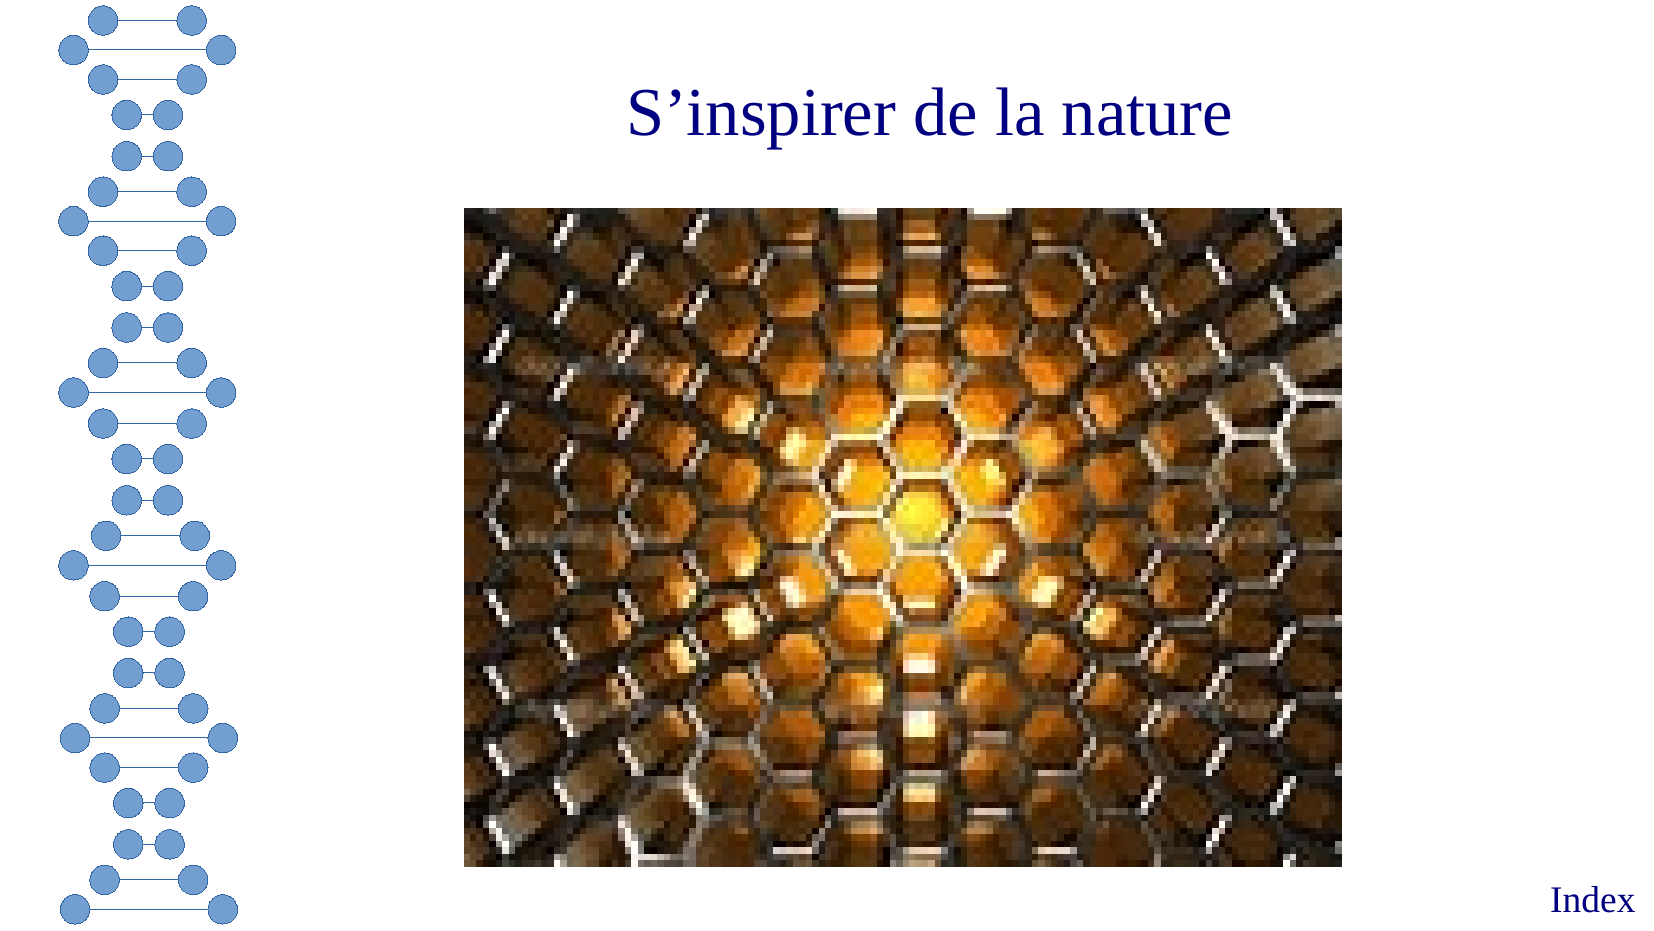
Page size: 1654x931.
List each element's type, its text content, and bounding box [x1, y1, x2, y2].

title S’inspirer de la nature [265, 35, 1595, 189]
picture [464, 208, 1342, 867]
